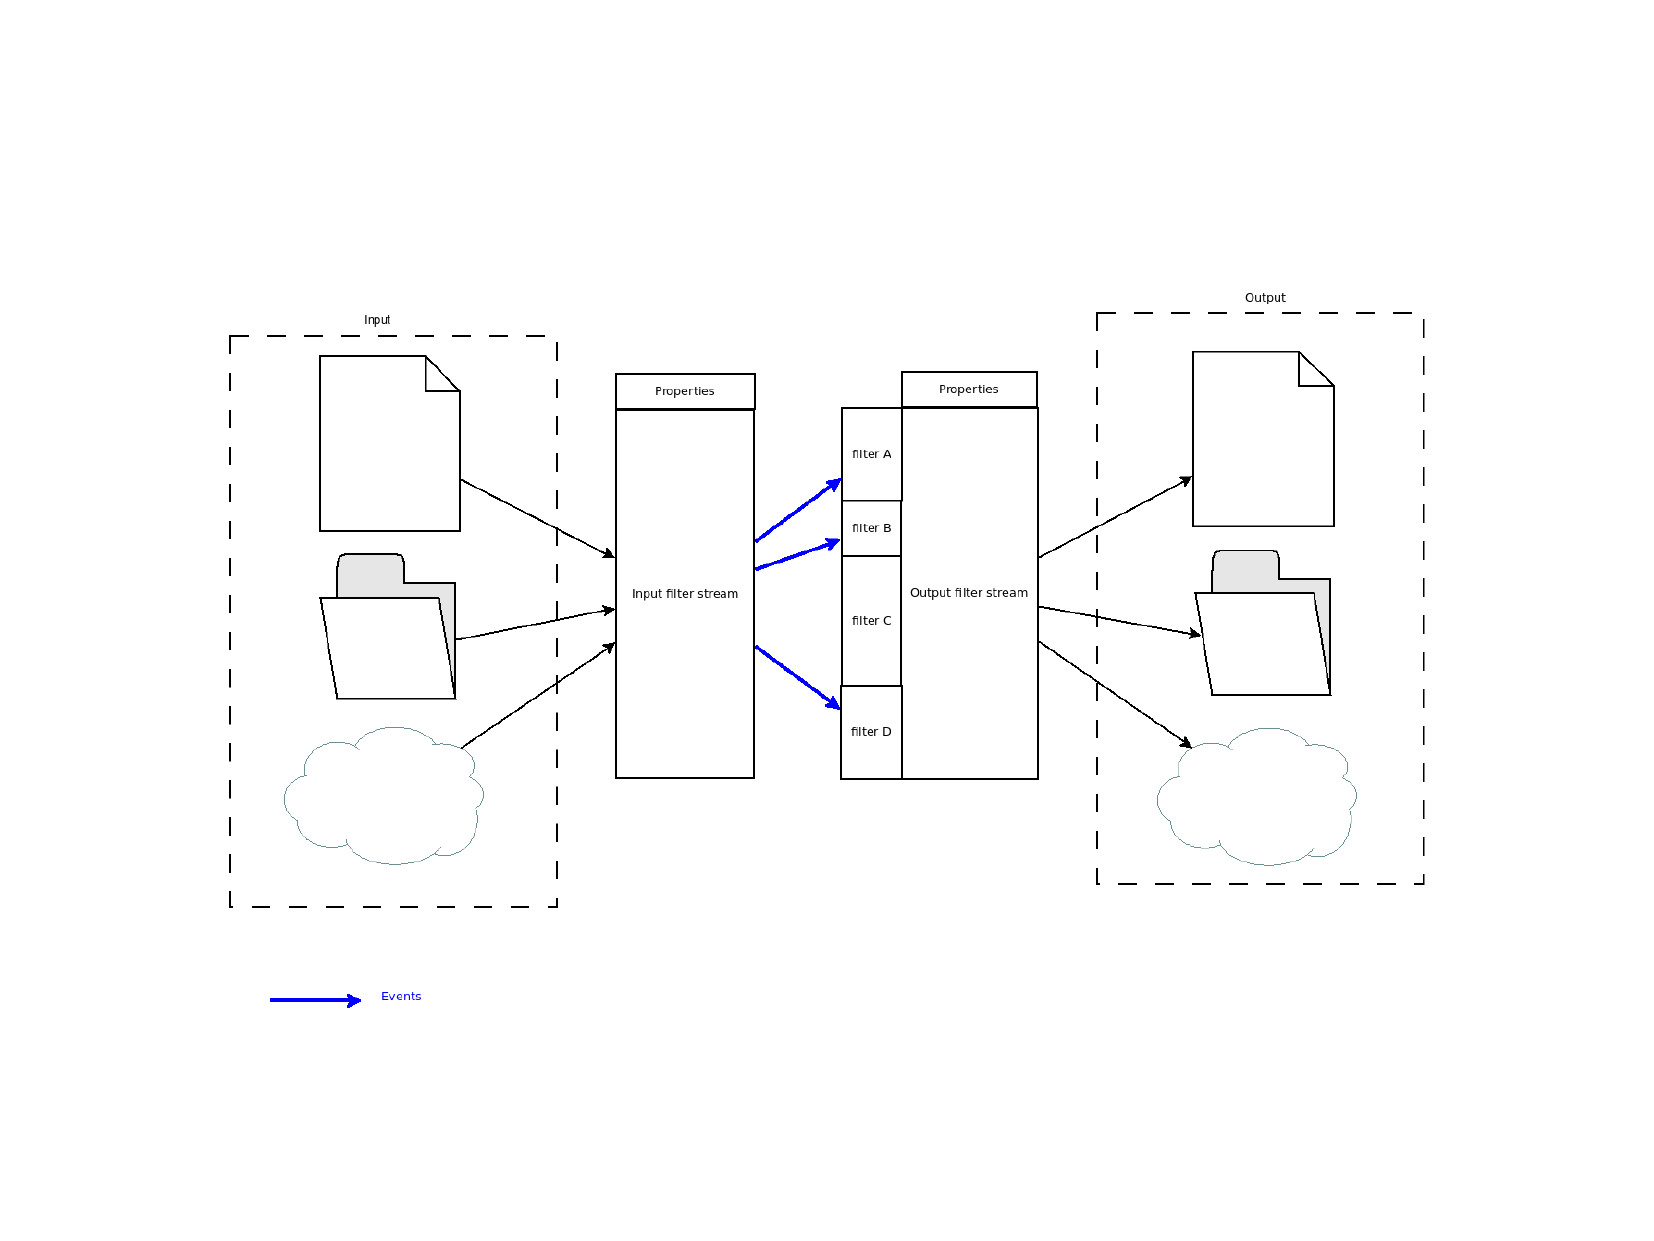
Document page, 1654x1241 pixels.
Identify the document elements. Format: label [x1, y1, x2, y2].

picture [229, 290, 1425, 1010]
